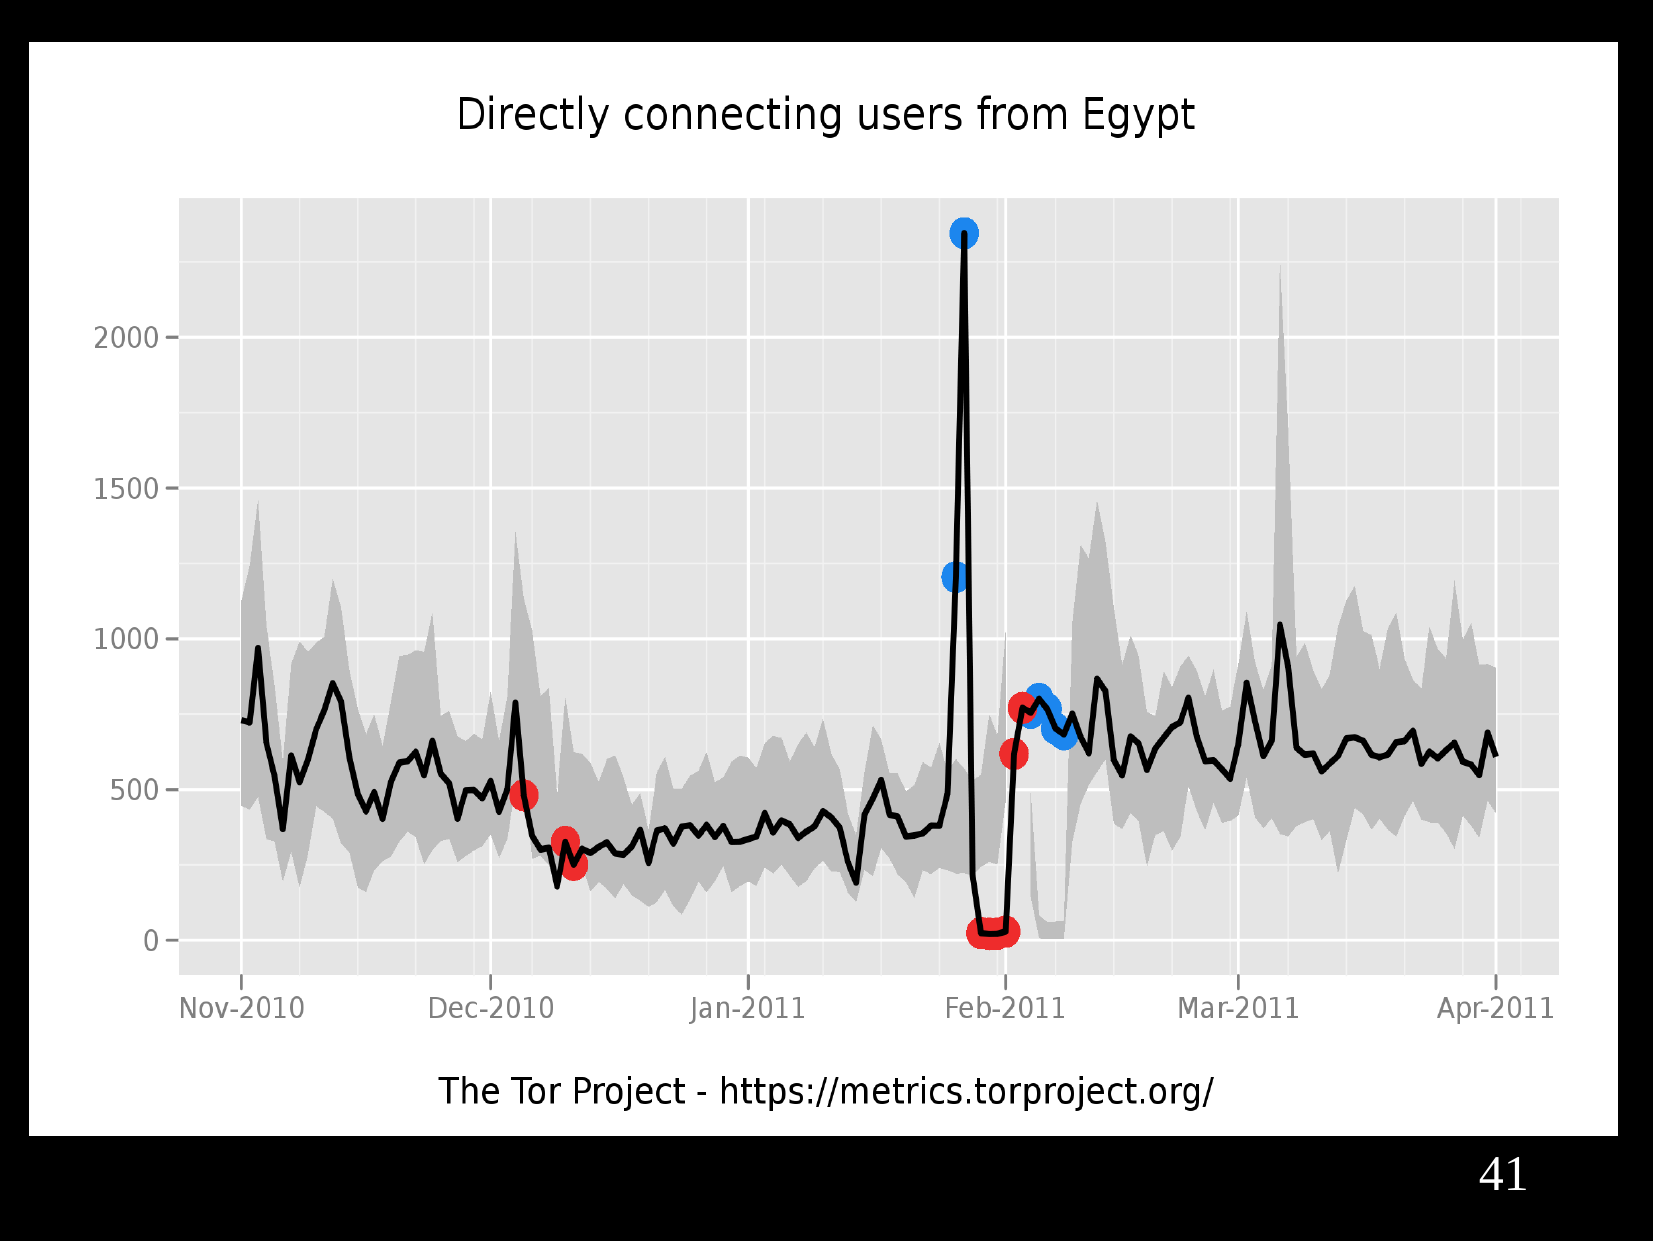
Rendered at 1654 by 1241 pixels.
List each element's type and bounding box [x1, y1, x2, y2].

picture [29, 42, 1618, 1136]
